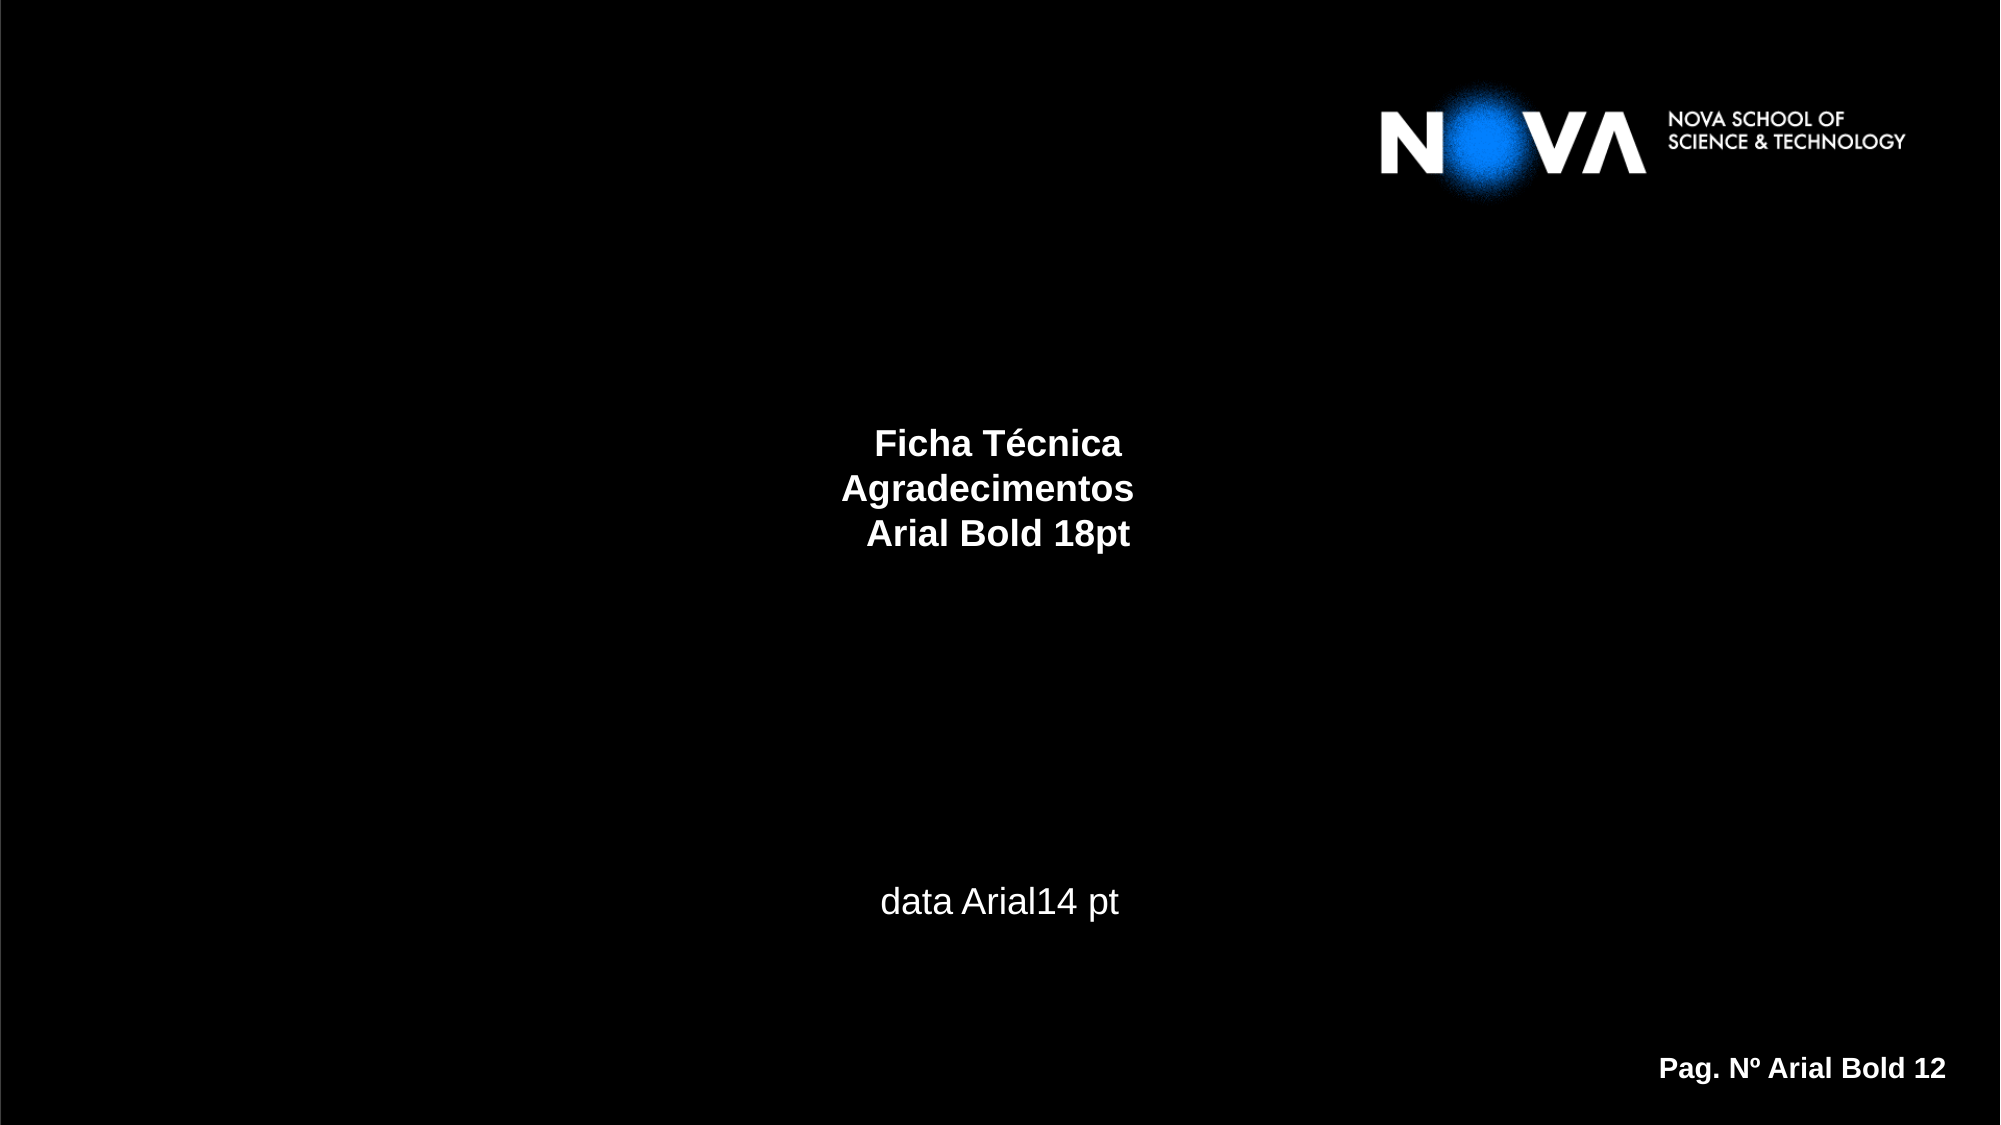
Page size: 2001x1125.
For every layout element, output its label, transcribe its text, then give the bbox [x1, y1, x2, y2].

text_box Pag. Nº Arial Bold 12 [1651, 1042, 1956, 1093]
text_box Ficha Técnica Agradecimentos Arial Bold 18pt [833, 411, 1164, 563]
text_box data Arial14 pt [871, 869, 1129, 930]
picture [0, 0, 2000, 1125]
